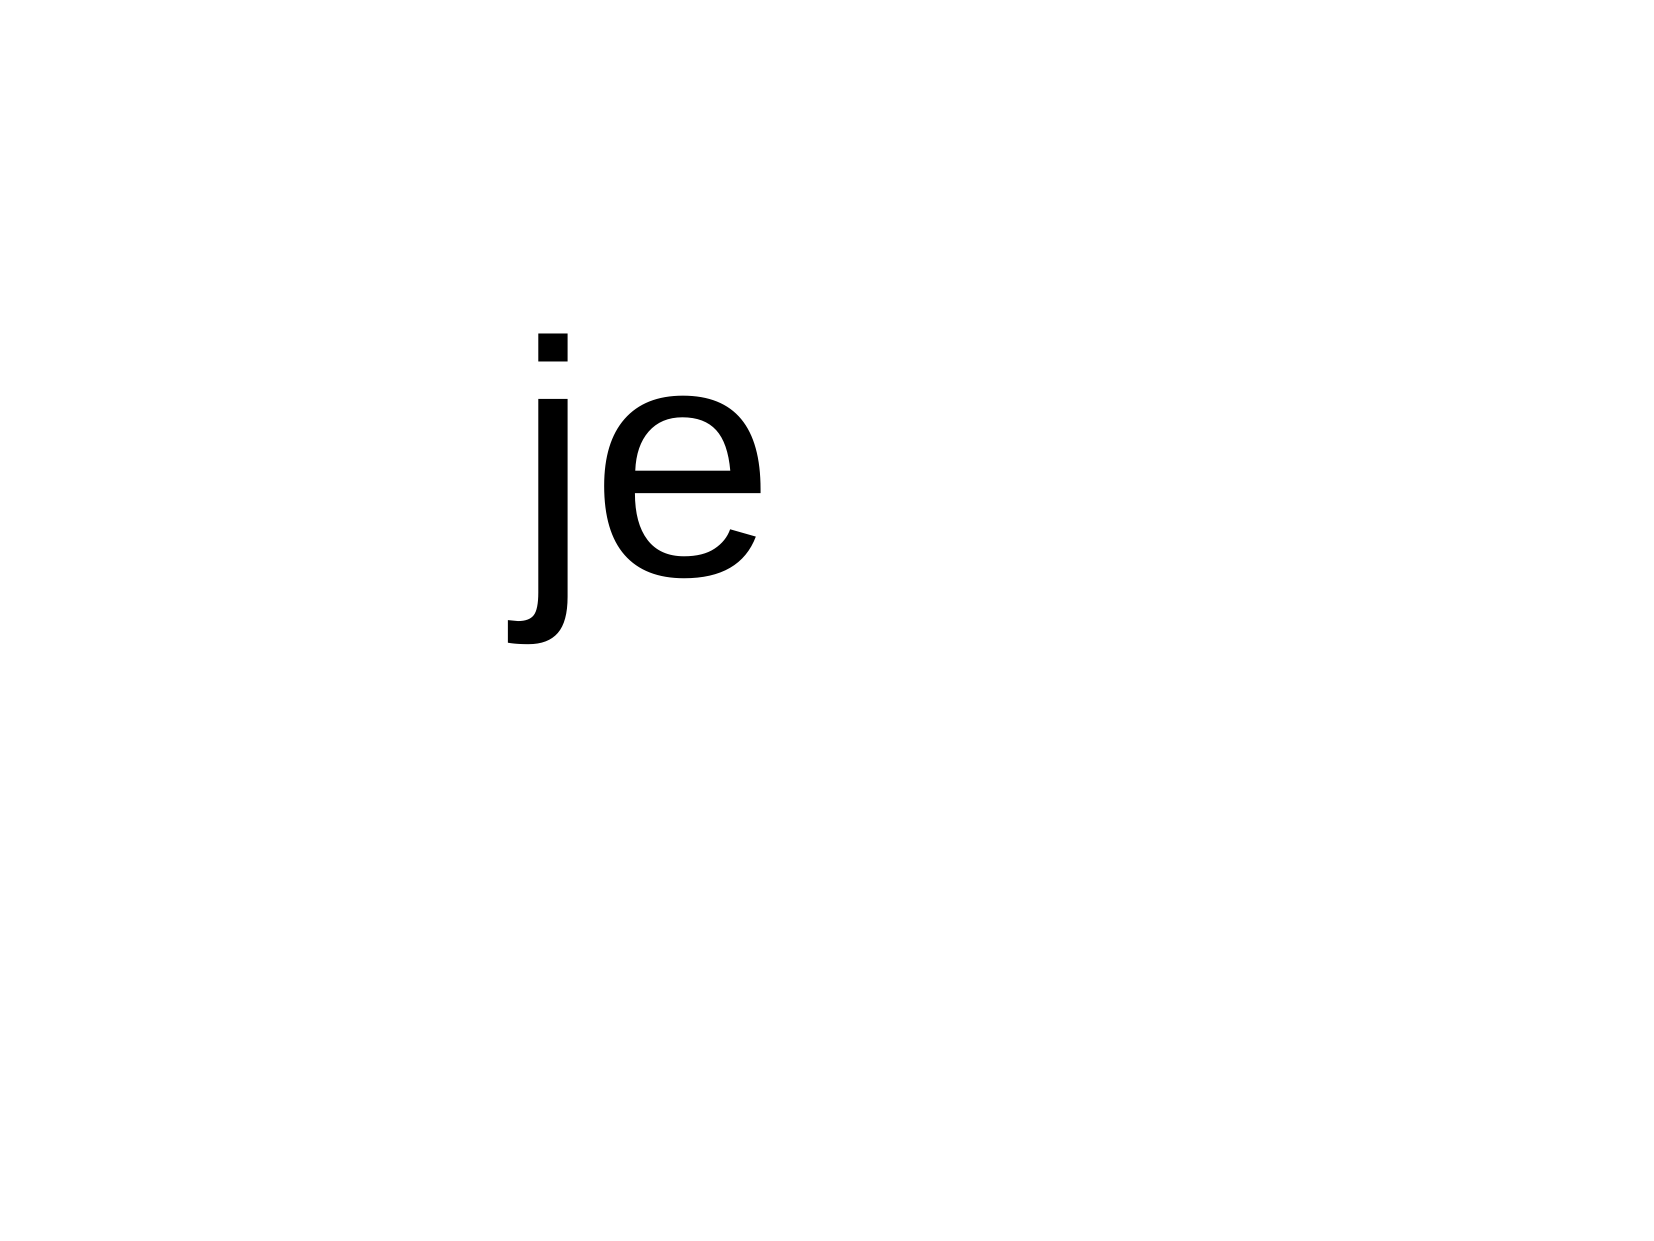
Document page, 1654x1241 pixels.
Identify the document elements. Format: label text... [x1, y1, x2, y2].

text_box je [501, 265, 1447, 653]
